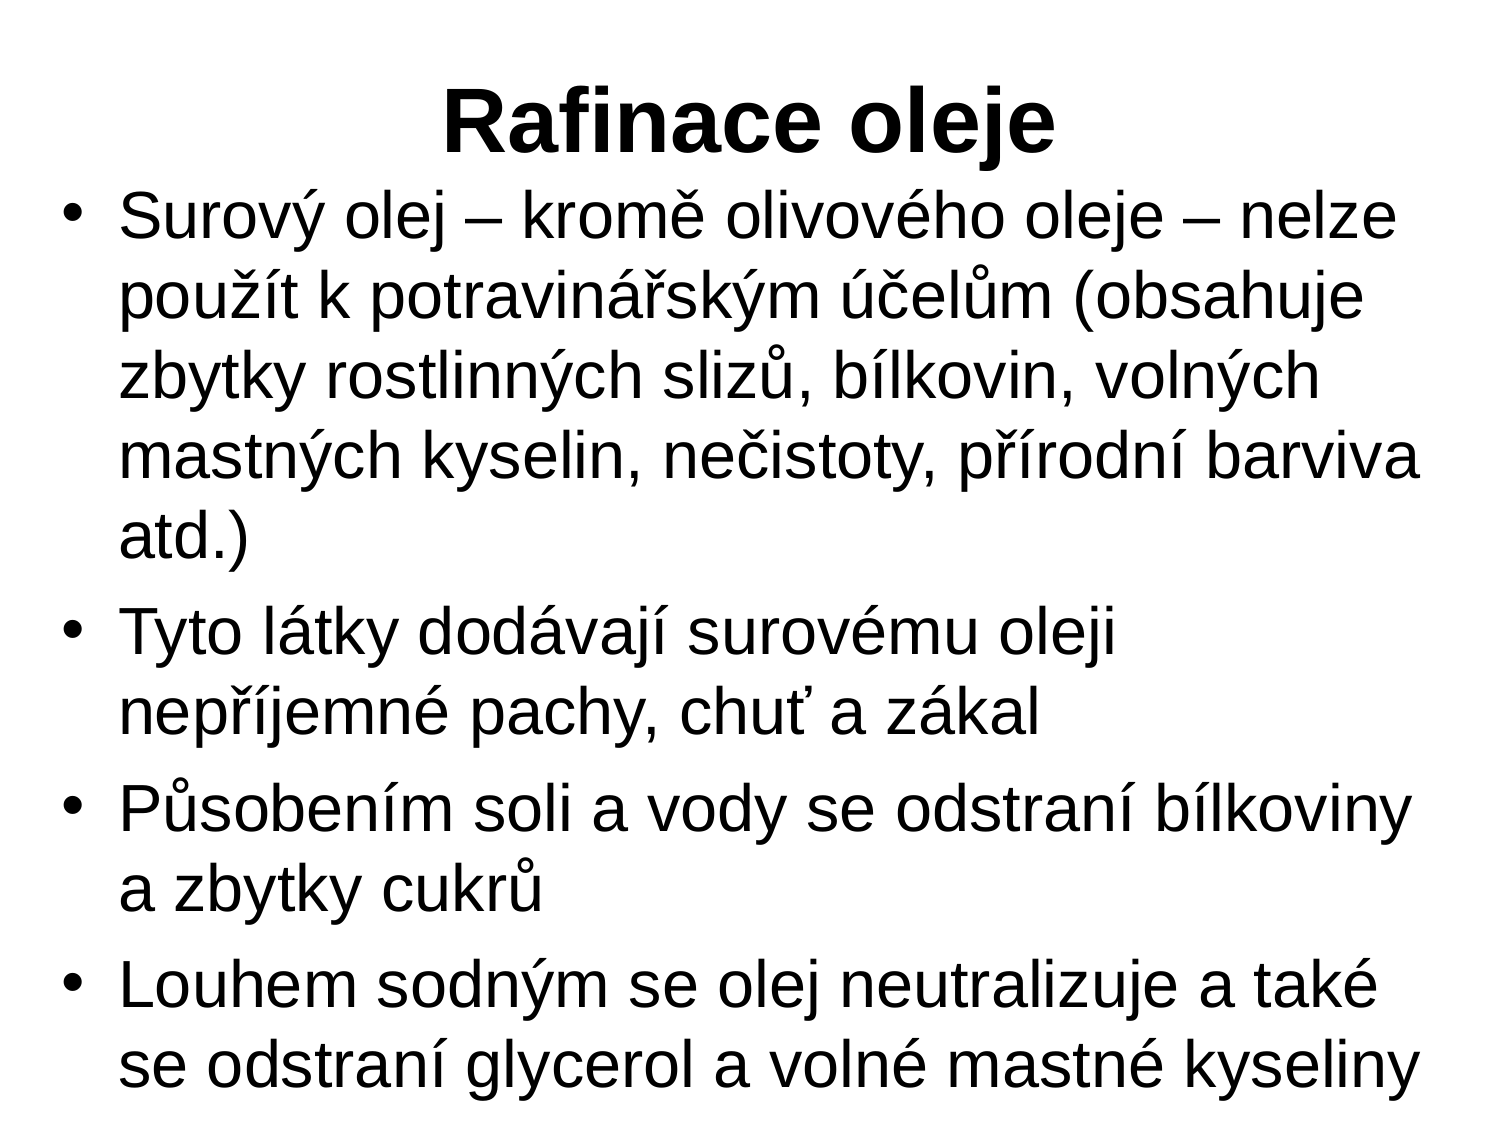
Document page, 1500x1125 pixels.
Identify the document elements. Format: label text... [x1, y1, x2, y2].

list Surový olej – kromě olivového oleje – nelze použít k potravinářským účelům (obsahuje zbytky rostlinných slizů, bílkovin, volných mastných kyselin, nečistoty, přírodní barviva atd.) Tyto látky dodávají surovému oleji nepříjemné pachy, chuť a zákal Působením soli a vody se odstraní bílkoviny a zbytky cukrů Louhem sodným se olej neutralizuje a také se odstraní glycerol a volné mastné kyseliny [46, 164, 1454, 1109]
title Rafinace oleje [75, 45, 1426, 188]
